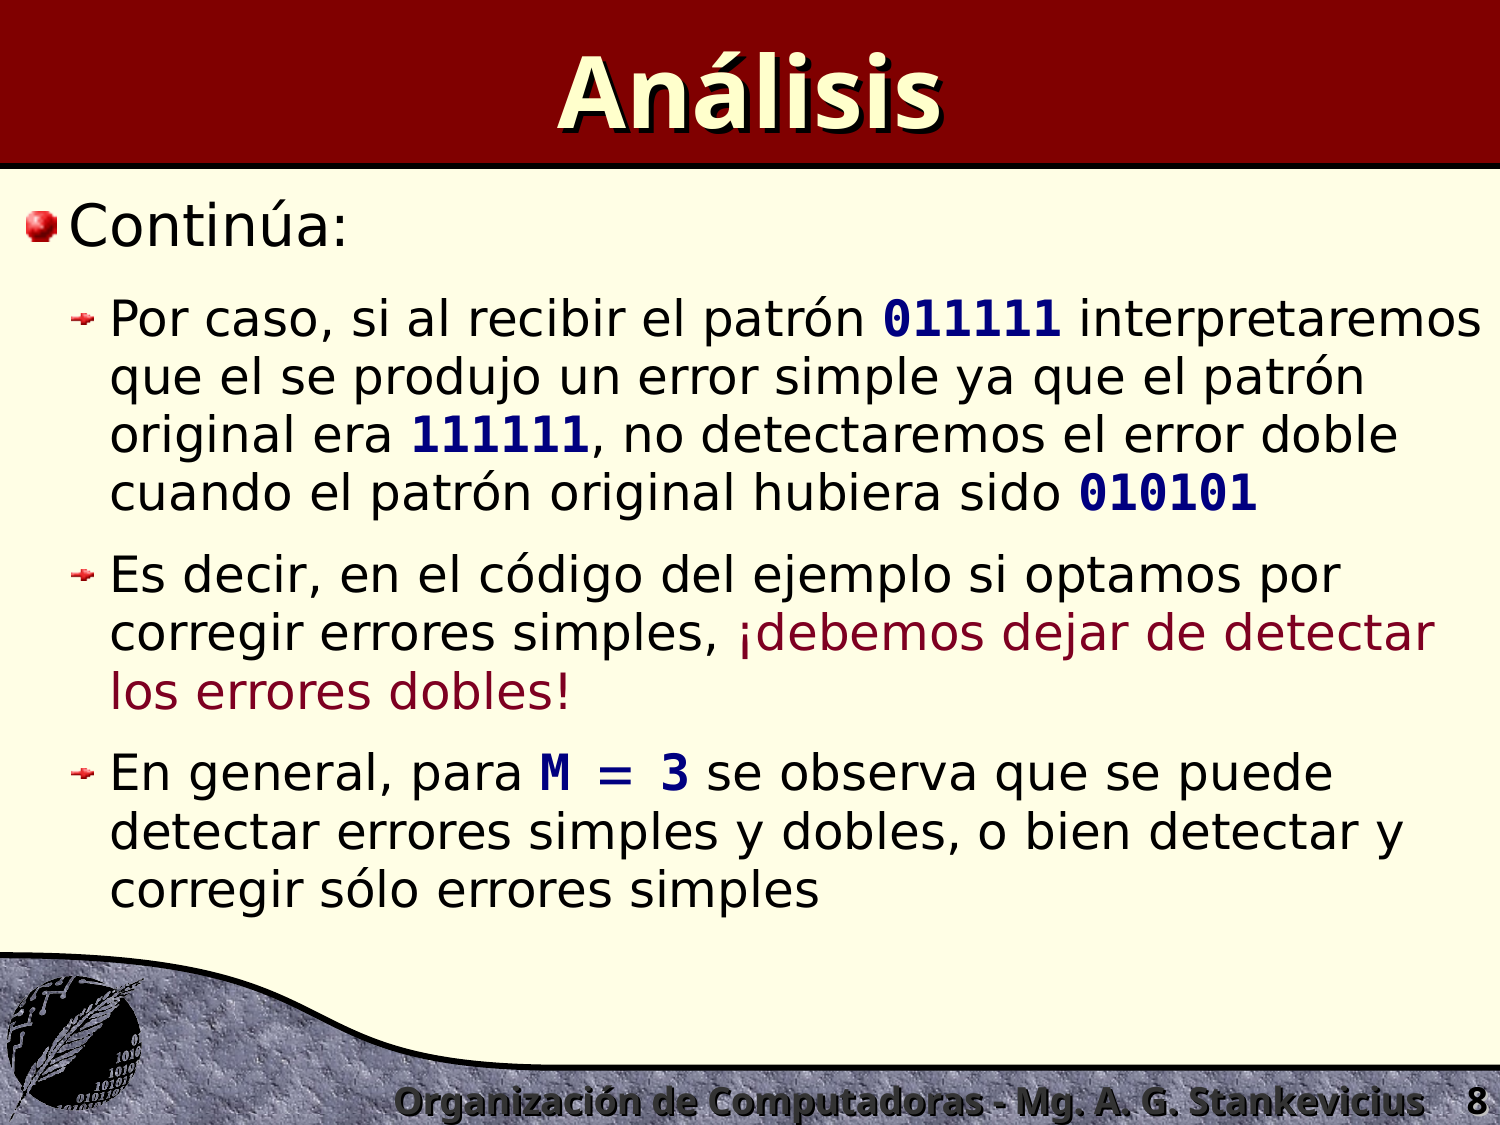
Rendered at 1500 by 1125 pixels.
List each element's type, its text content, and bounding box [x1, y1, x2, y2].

list Continúa: Por caso, si al recibir el patrón 011111 interpretaremos que el se produjo un error simple ya que el patrón original era 111111, no detectaremos el error doble cuando el patrón original hubiera sido 010101 Es decir, en el código del ejemplo si optamos por corregir errores simples, ¡debemos dejar de detectar los errores dobles! En general, para M = 3 se observa que se puede detectar errores simples y dobles, o bien detectar y corregir sólo errores simples [11, 192, 1486, 935]
picture [802, 1100, 806, 1110]
picture [0, 959, 1500, 1125]
picture [448, 1100, 455, 1110]
title Análisis [15, 5, 1485, 160]
picture [1058, 1100, 1065, 1110]
